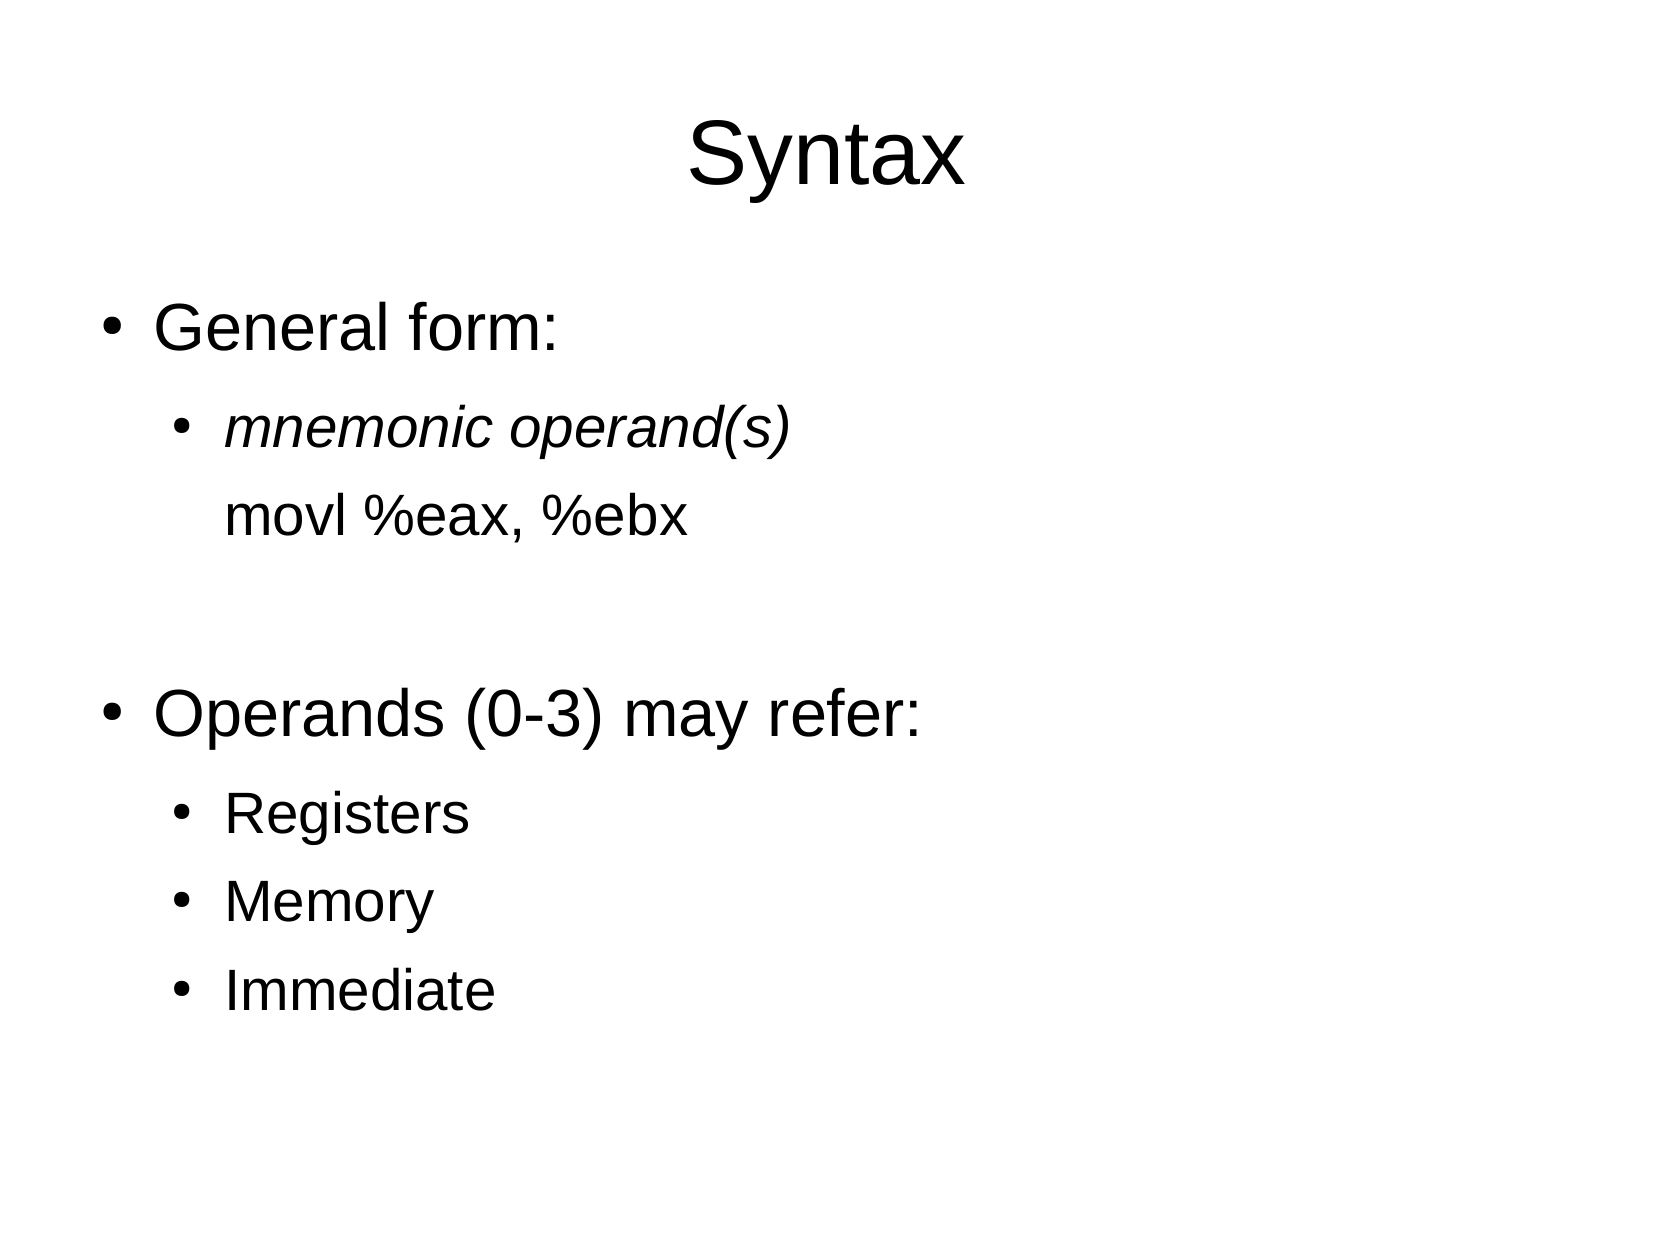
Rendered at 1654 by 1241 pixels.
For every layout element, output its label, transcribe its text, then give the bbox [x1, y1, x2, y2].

list General form: mnemonic operand(s) movl %eax, %ebx Operands (0-3) may refer: Registers Memory Immediate [82, 290, 1571, 1109]
title Syntax [82, 49, 1571, 257]
